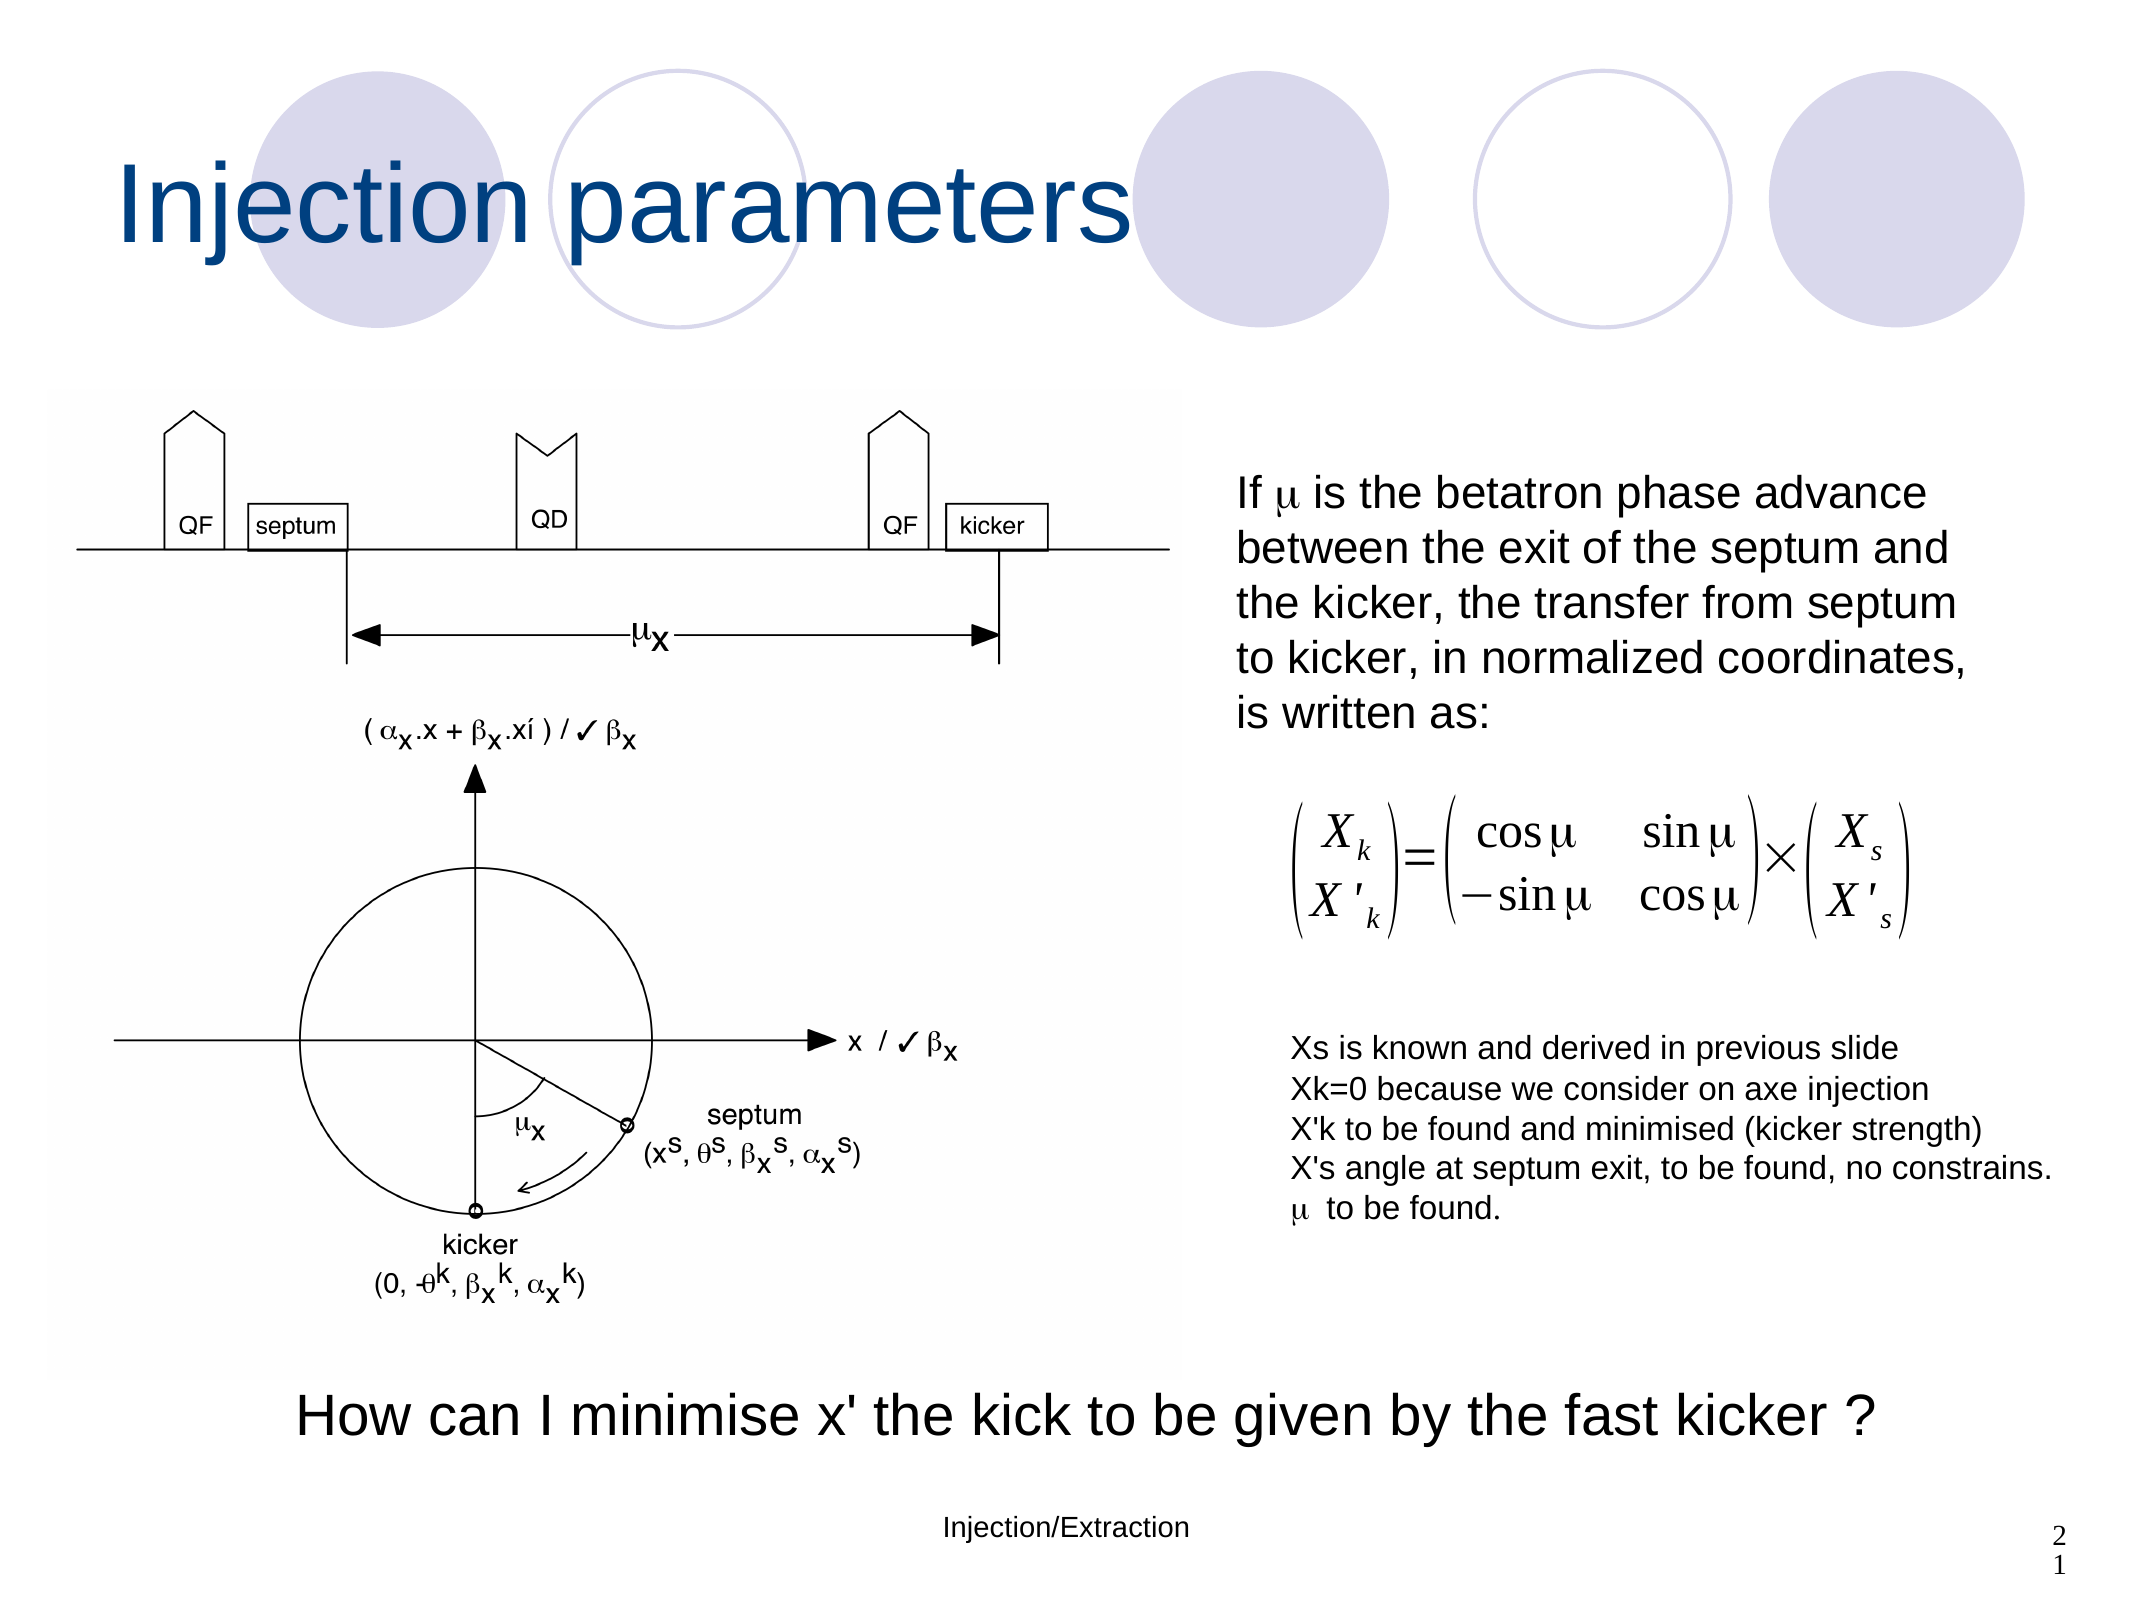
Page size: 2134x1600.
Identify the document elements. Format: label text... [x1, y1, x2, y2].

text_box If  is the betatron phase advance between the exit of the septum and the kicker, the transfer from septum to kicker, in normalized coordinates, is written as: [1227, 462, 1992, 761]
text_box How can I minimise x' the kick to be given by the fast kicker ? [280, 1370, 1894, 1455]
picture [47, 389, 1182, 1380]
text_box Xs is known and derived in previous slide Xk=0 because we consider on axe injection X'k to be found and minimised (kicker strength) X's angle at septum exit, to be found, no constrains. m to be found. [1275, 1019, 2069, 1264]
title Injection parameters [106, 21, 2028, 374]
chart [1275, 791, 1926, 941]
